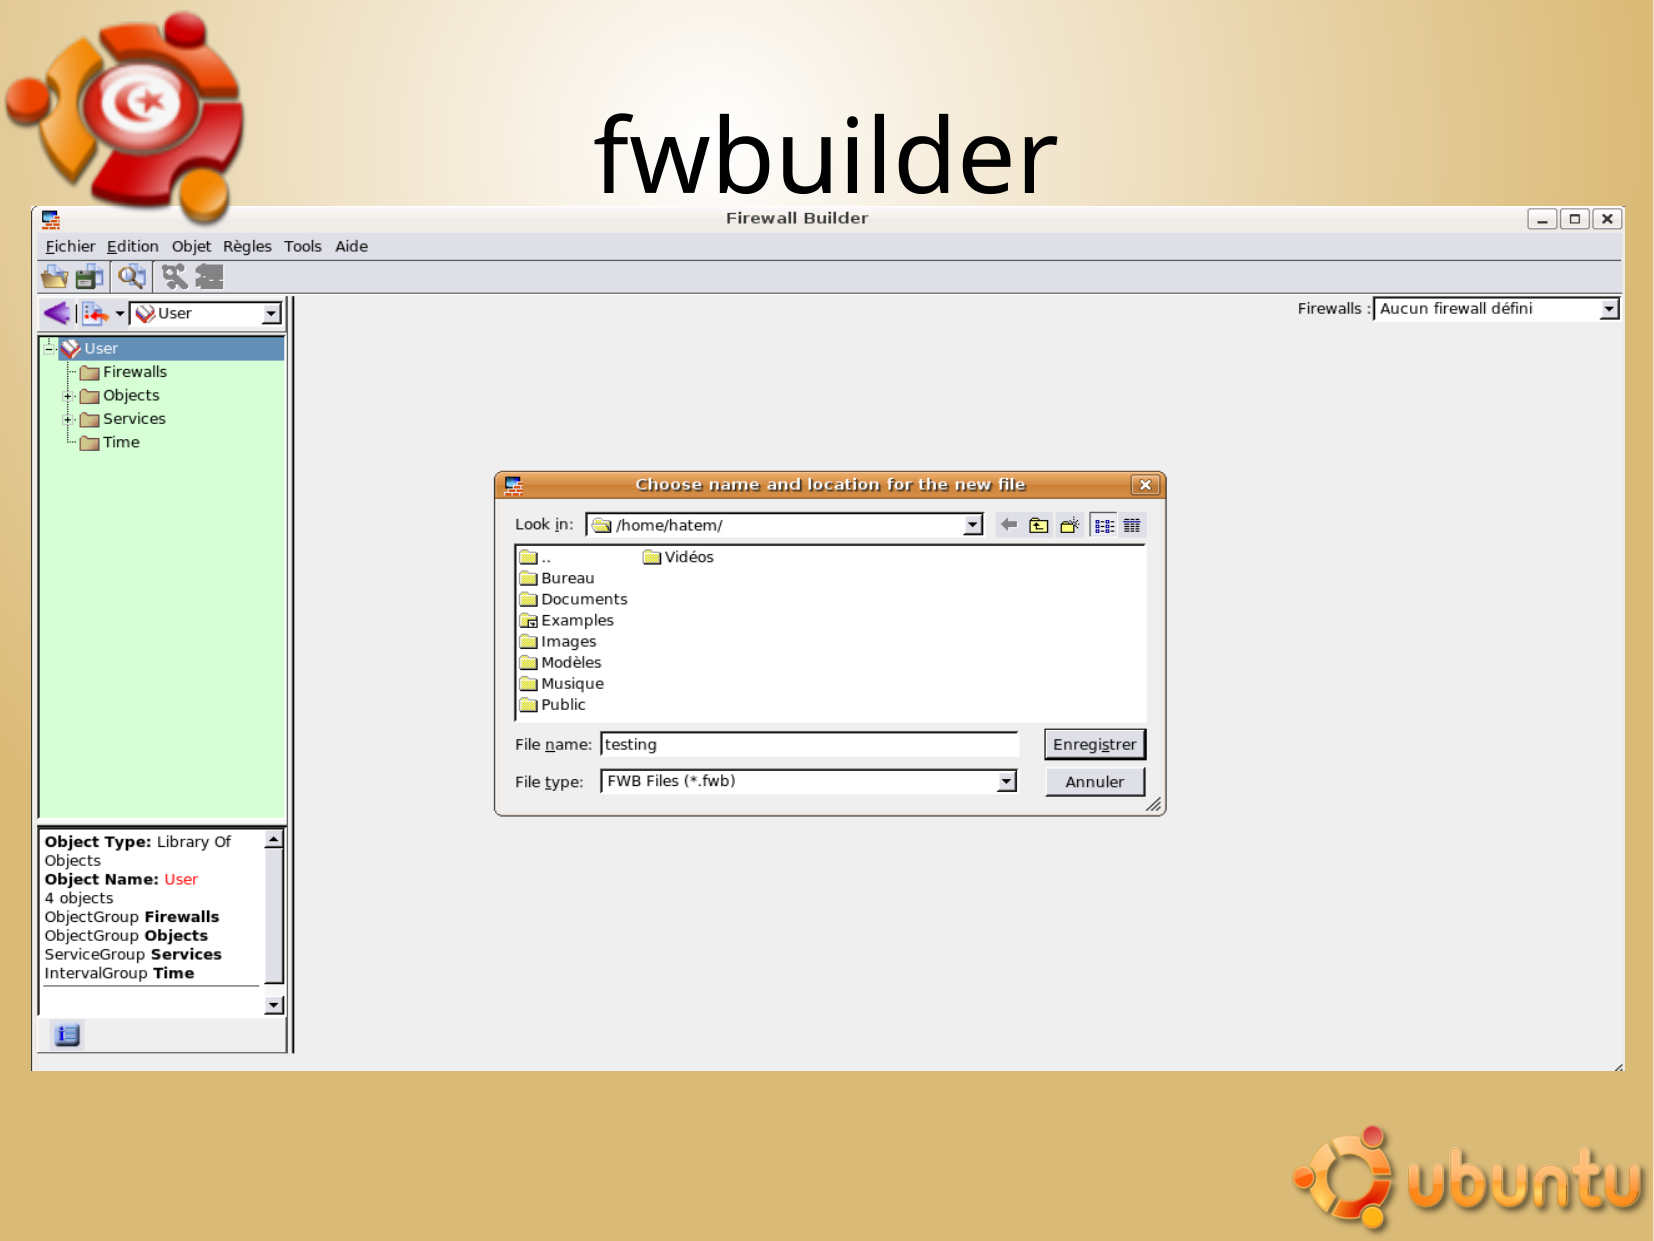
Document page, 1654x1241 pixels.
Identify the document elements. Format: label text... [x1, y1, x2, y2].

title fwbuilder [266, 49, 1571, 206]
picture [0, 0, 1654, 1241]
